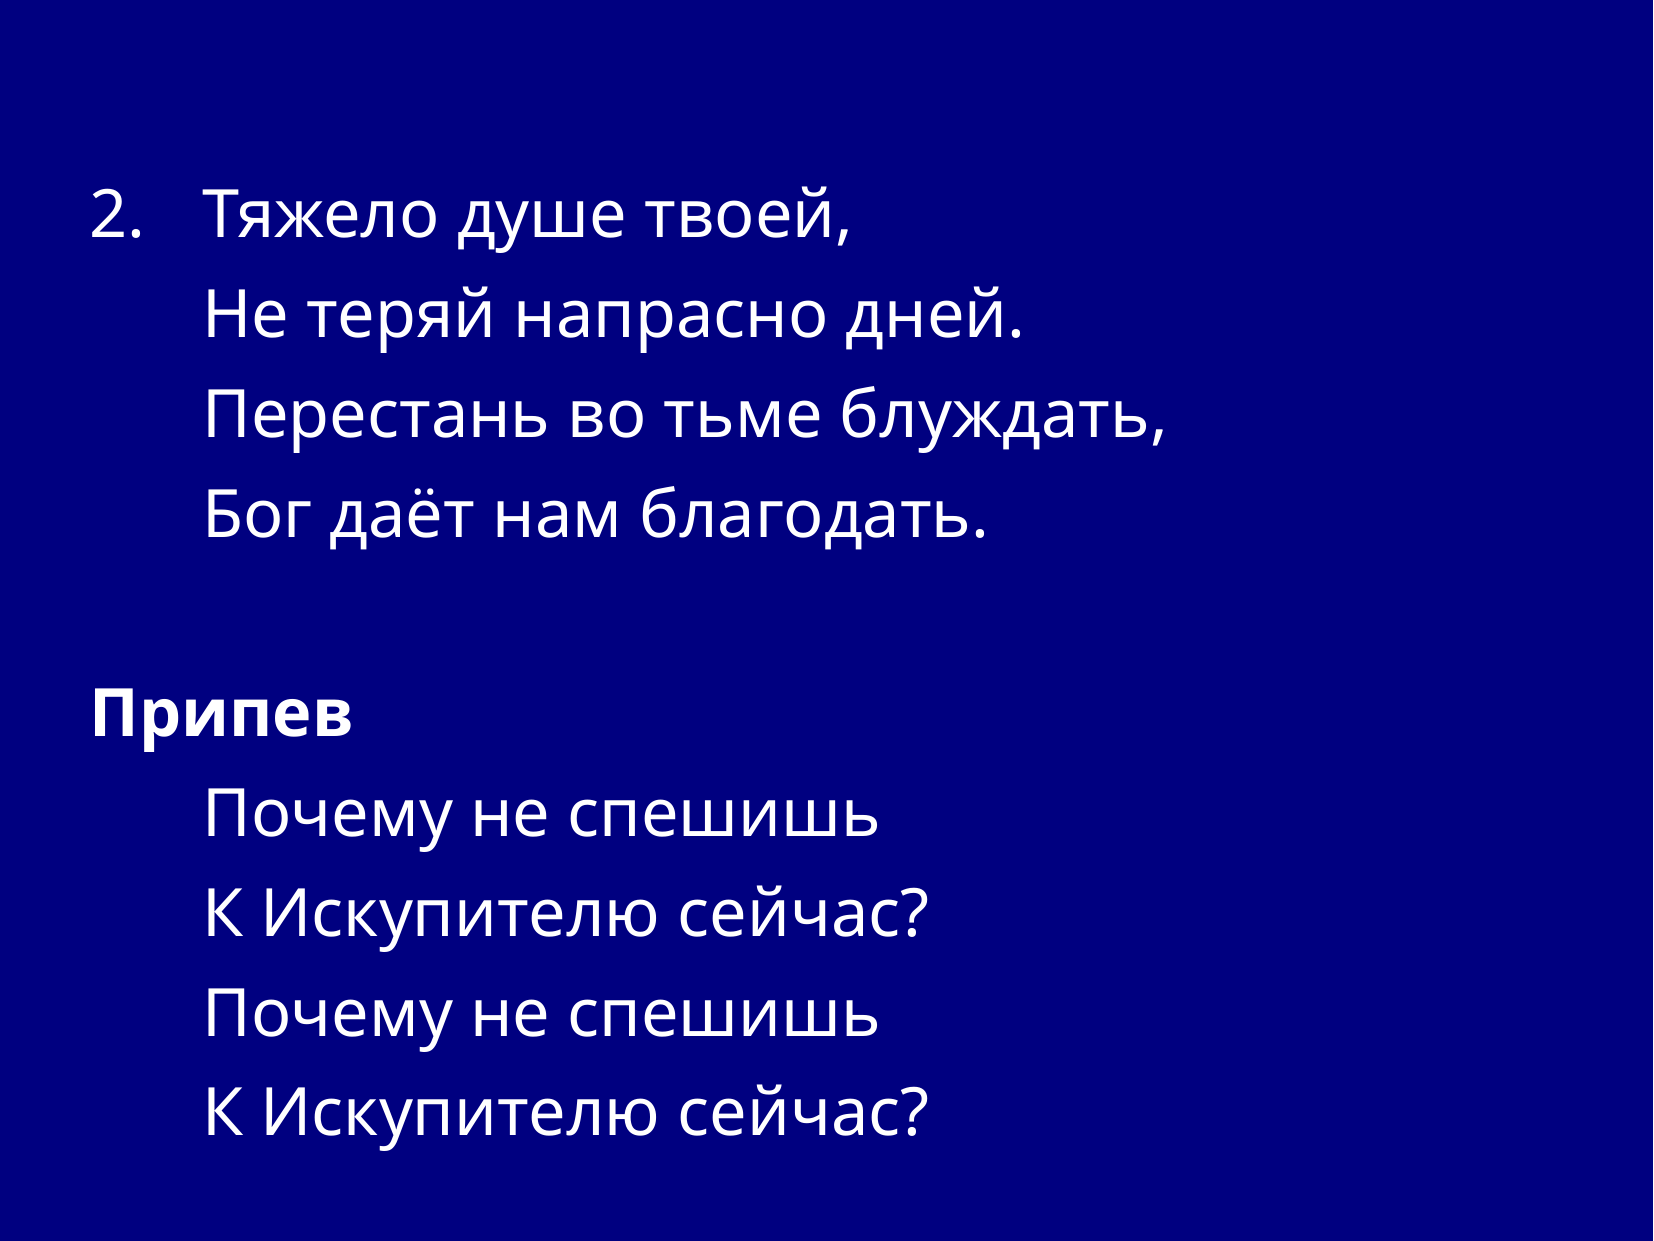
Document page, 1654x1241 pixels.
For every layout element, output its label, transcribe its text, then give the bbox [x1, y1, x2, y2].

text_box 2. Тяжело душе твоей, Не теряй напрасно дней. Перестань во тьме блуждать, Бог даёт нам благодать. Припев Почему не спешишь К Искупителю сейчас? Почему не спешишь К Искупителю сейчас? [75, 150, 1576, 1163]
